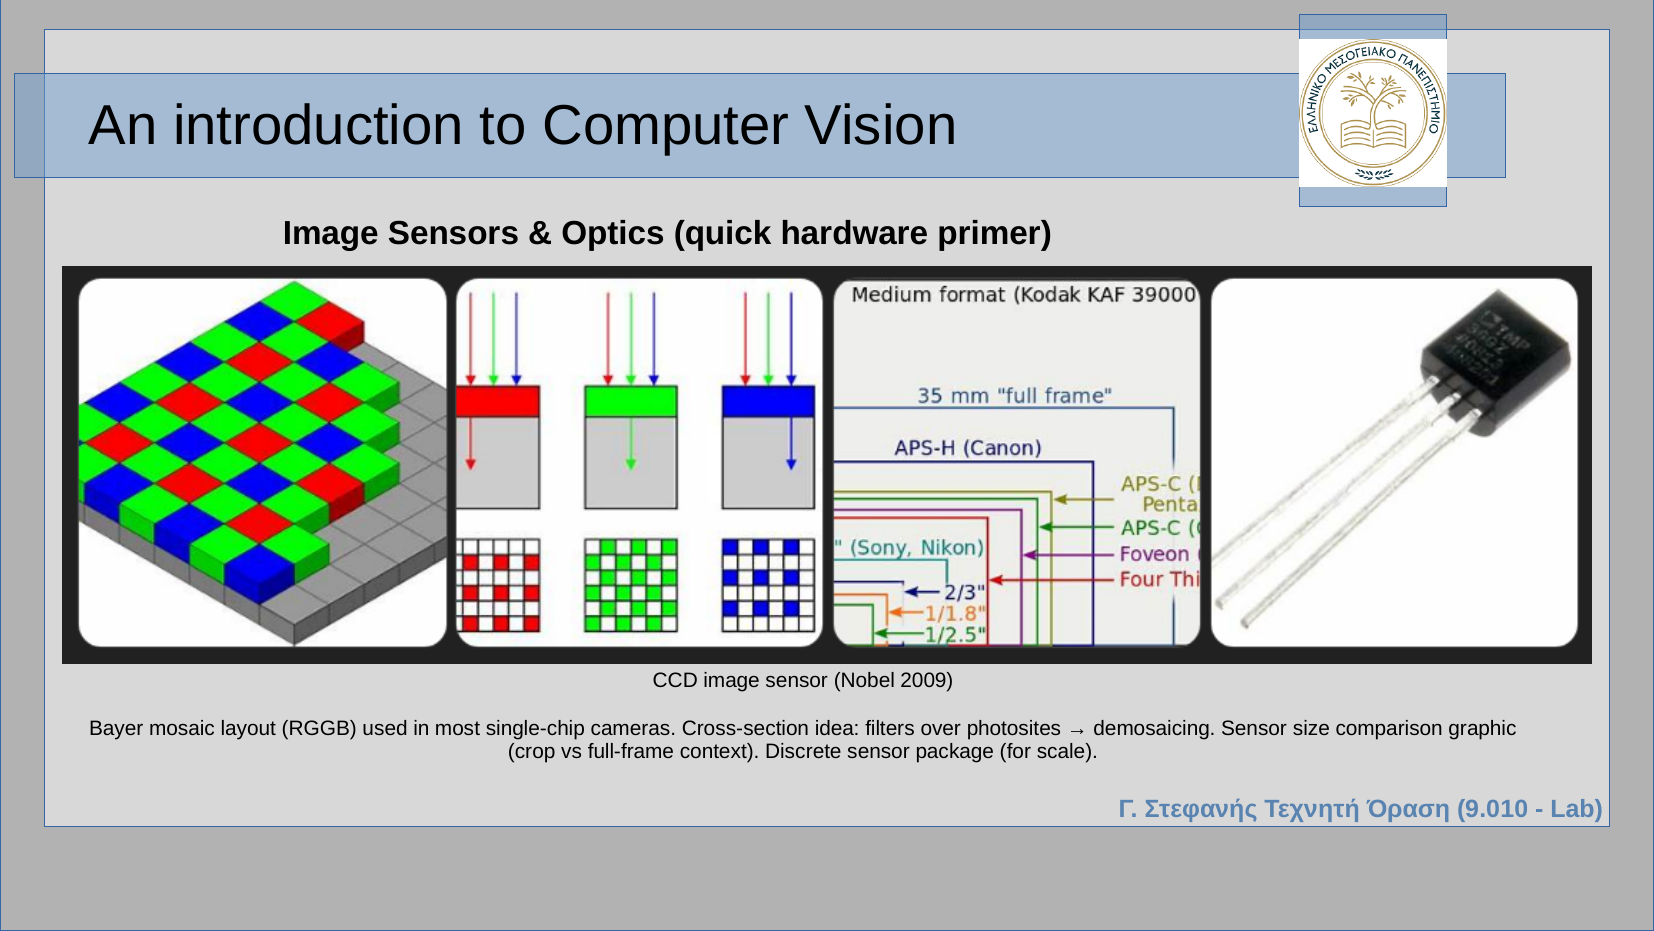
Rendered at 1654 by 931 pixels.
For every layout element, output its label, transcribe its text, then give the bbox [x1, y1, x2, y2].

text_box Image Sensors & Optics (quick hardware primer) [66, 206, 1270, 259]
picture [62, 266, 1592, 664]
picture [1299, 39, 1447, 187]
text_box CCD image sensor (Nobel 2009) Bayer mosaic layout (RGGB) used in most single-chip cameras. Cross-section idea: filters over photosites → demosaicing. Sensor size comparison graphic (crop vs full-frame context). Discrete sensor package (for scale). [70, 664, 1536, 771]
title An introduction to Computer Vision [1447, 73, 1506, 178]
title An introduction to Computer Vision [88, 73, 1299, 178]
text_box Γ. Στεφανής Τεχνητή Όραση (9.010 - Lab) [1092, 772, 1630, 844]
